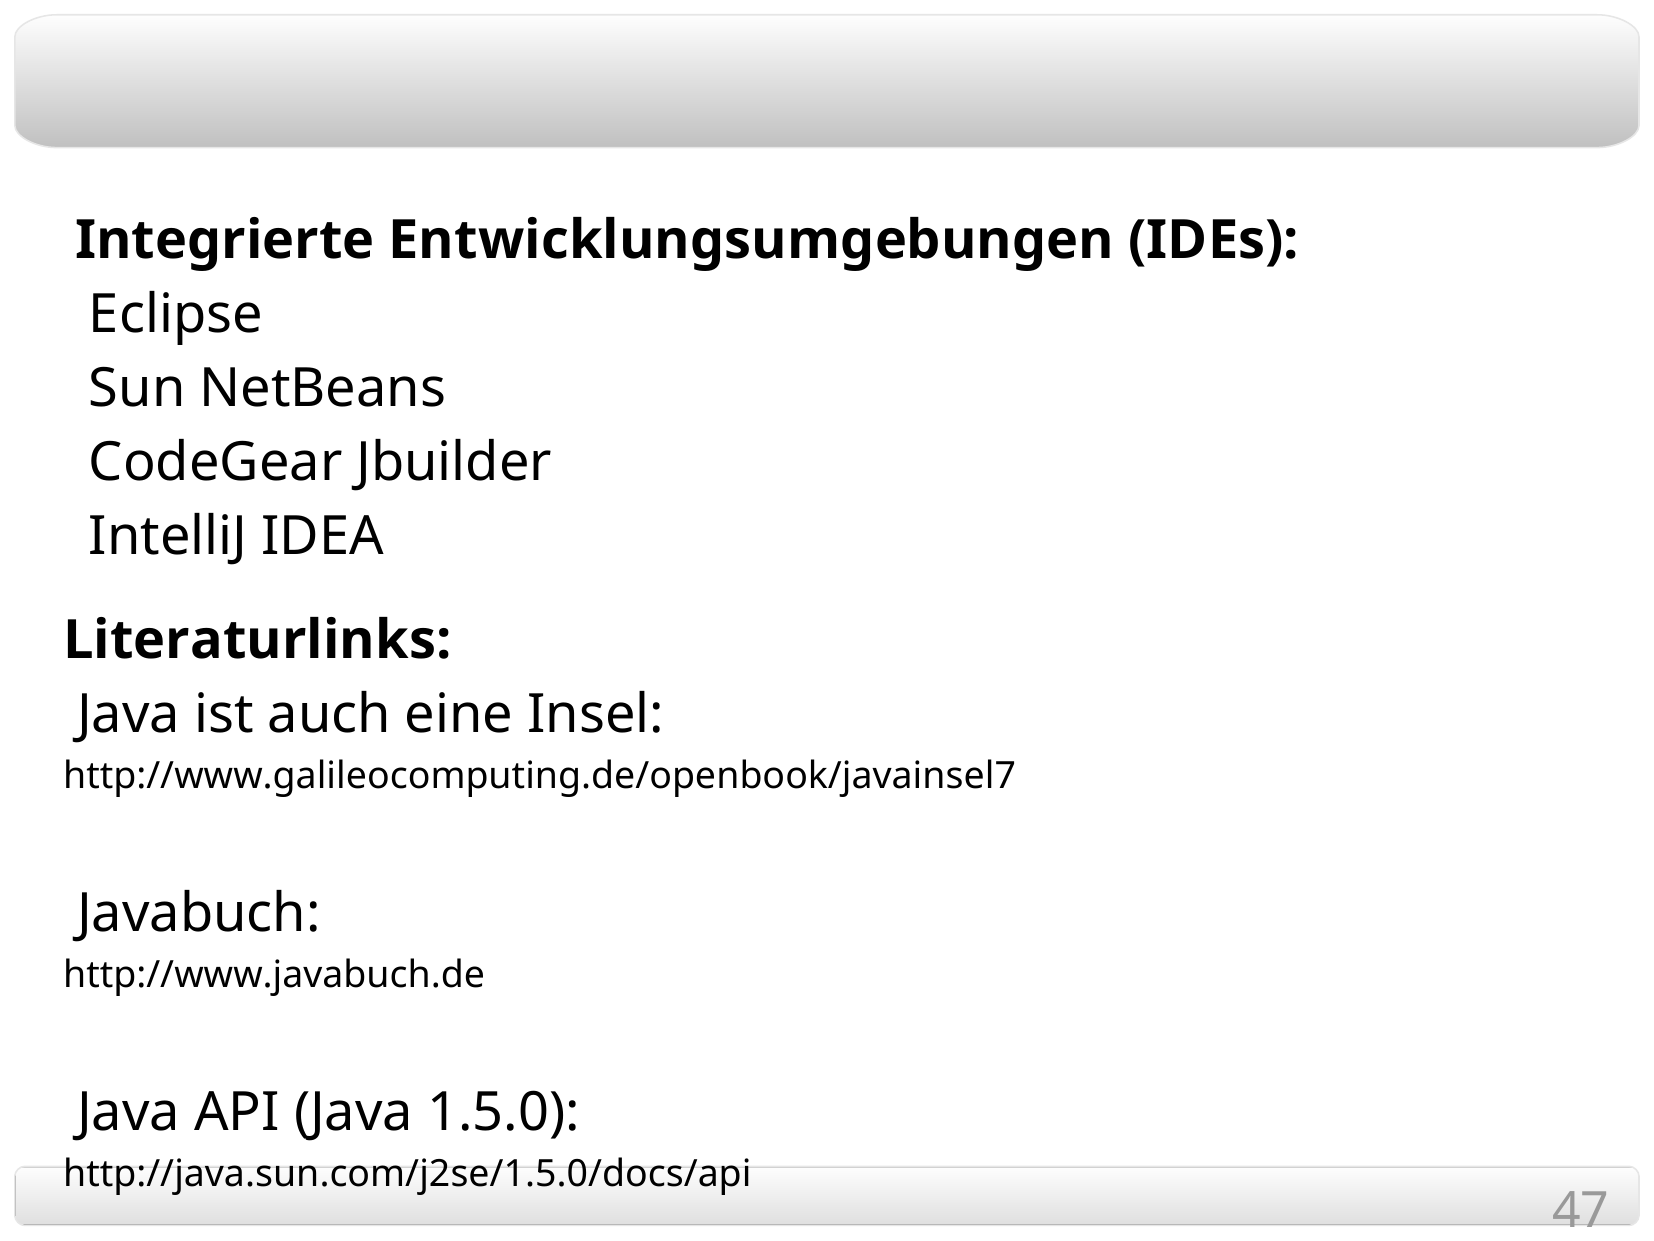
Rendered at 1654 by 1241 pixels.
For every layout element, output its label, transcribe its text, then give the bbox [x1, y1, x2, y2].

text_box Integrierte Entwicklungsumgebungen (IDEs): Eclipse Sun NetBeans CodeGear Jbuilder IntelliJ IDEA [75, 200, 1479, 531]
text_box Literaturlinks: Java ist auch eine Insel: http://www.galileocomputing.de/openbook/javainsel7 Javabuch: http://www.javabuch.de Java API (Java 1.5.0): http://java.sun.com/j2se/1.5.0/docs/api [63, 600, 1094, 1199]
